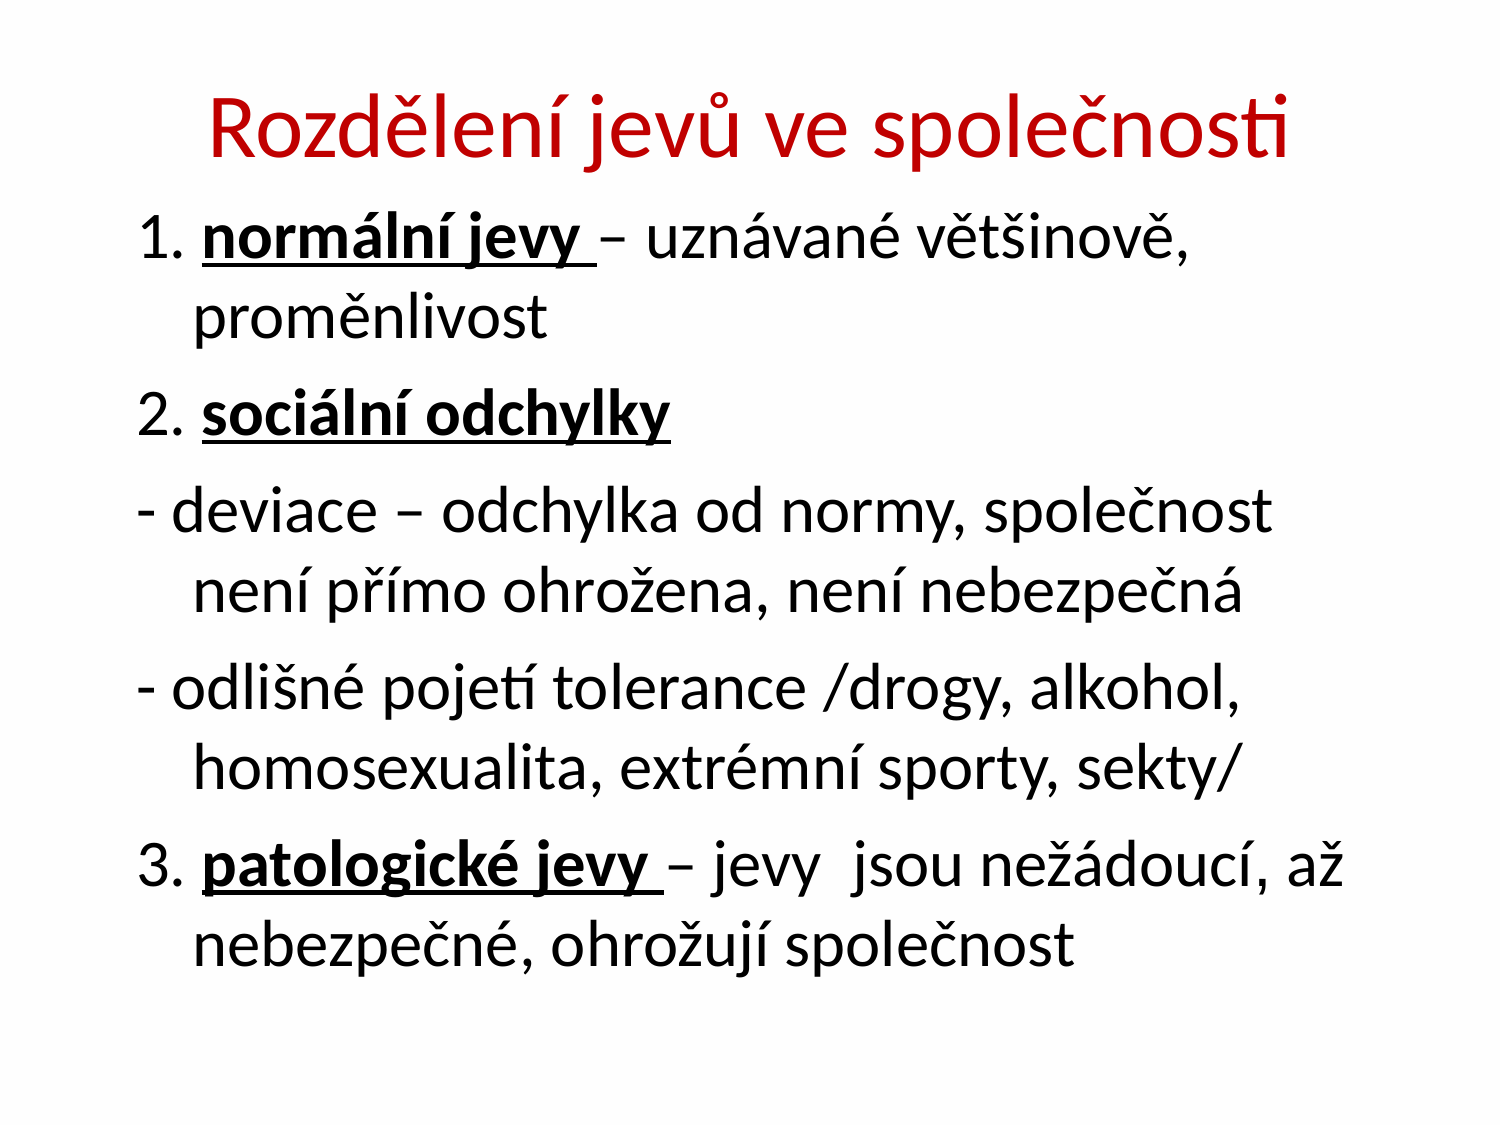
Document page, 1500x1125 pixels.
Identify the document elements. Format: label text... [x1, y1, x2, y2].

title Rozdělení jevů ve společnosti [75, 45, 1426, 197]
list 1. normální jevy – uznávané většinově, proměnlivost 2. sociální odchylky - deviace – odchylka od normy, společnost není přímo ohrožena, není nebezpečná - odlišné pojetí tolerance /drogy, alkohol, homosexualita, extrémní sporty, sekty/ 3. patologické jevy – jevy jsou nežádoucí, až nebezpečné, ohrožují společnost [64, 184, 1415, 994]
